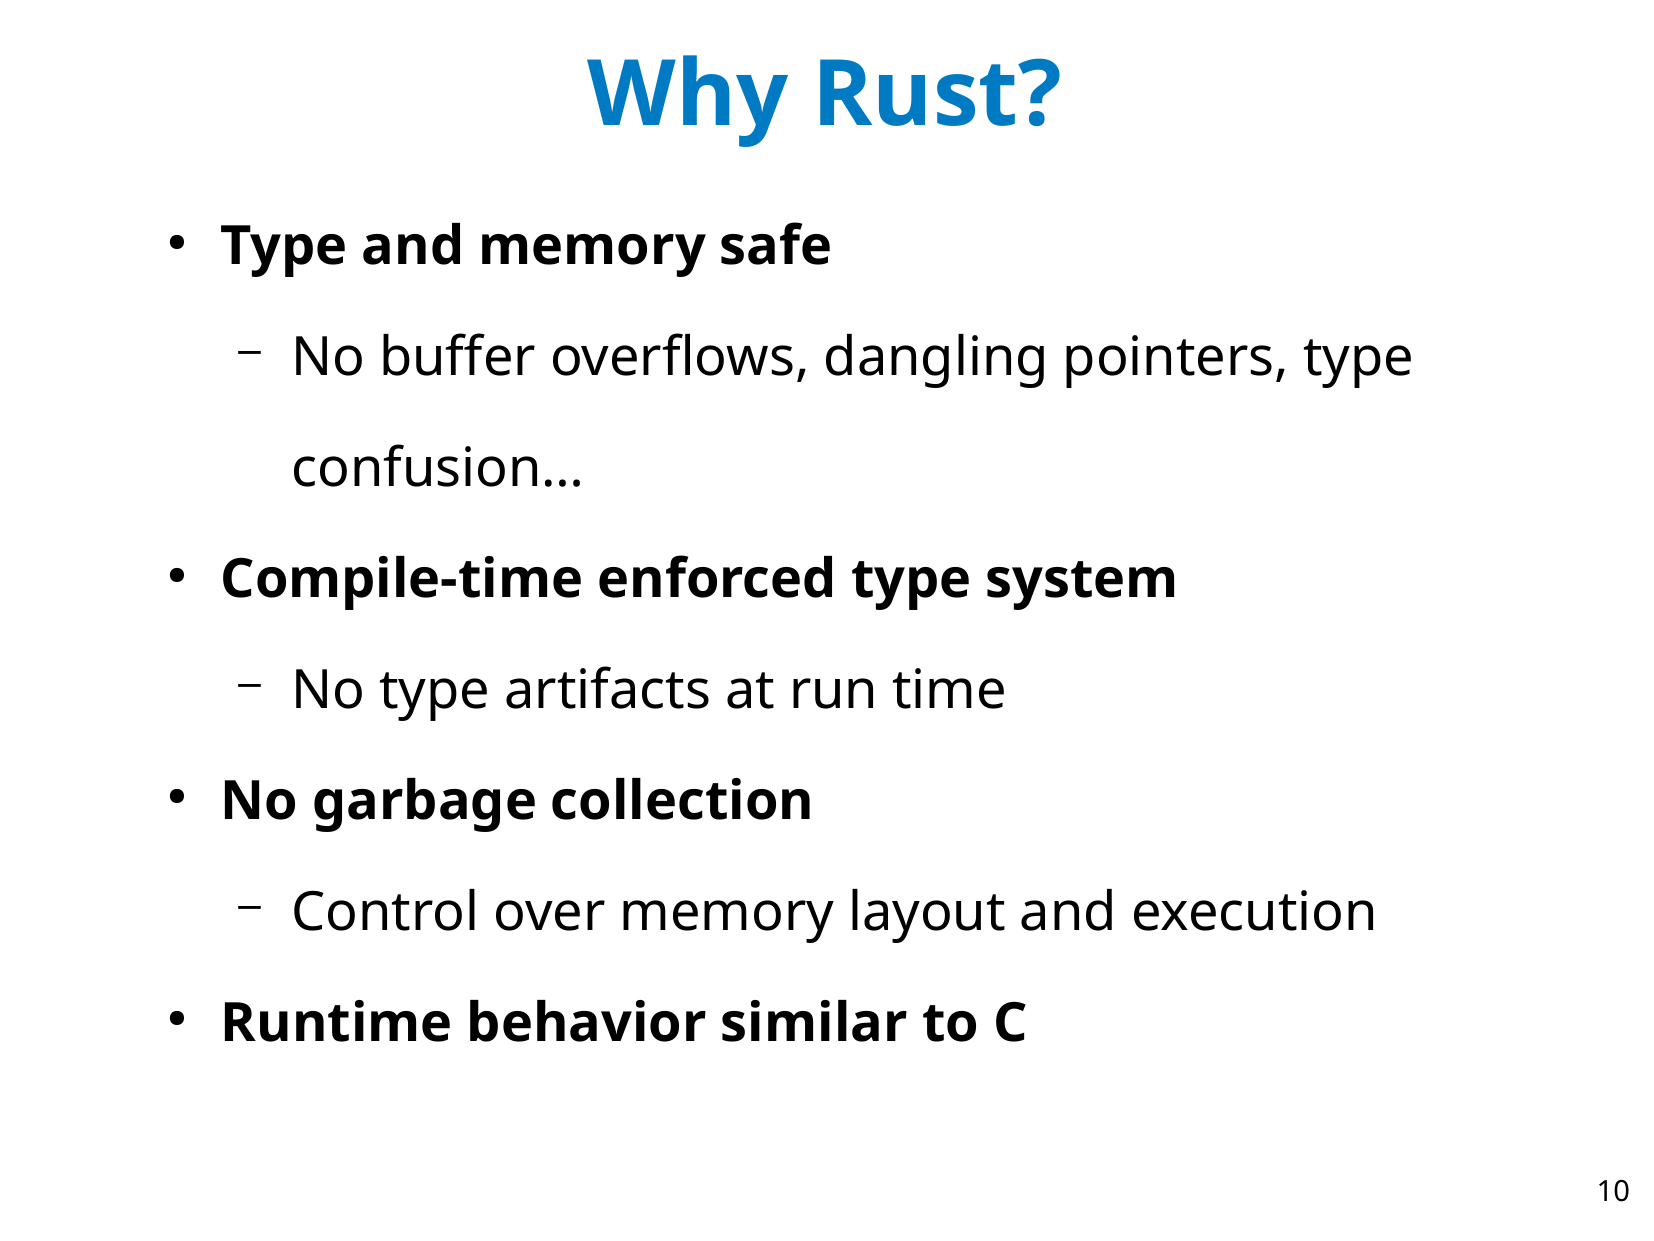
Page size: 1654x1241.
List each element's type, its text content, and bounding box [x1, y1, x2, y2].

text_box Why Rust? [0, 0, 1651, 181]
text_box Type and memory safe No buffer overflows, dangling pointers, type confusion… Compile-time enforced type system No type artifacts at run time No garbage collection Control over memory layout and execution Runtime behavior similar to C [134, 151, 1537, 1075]
